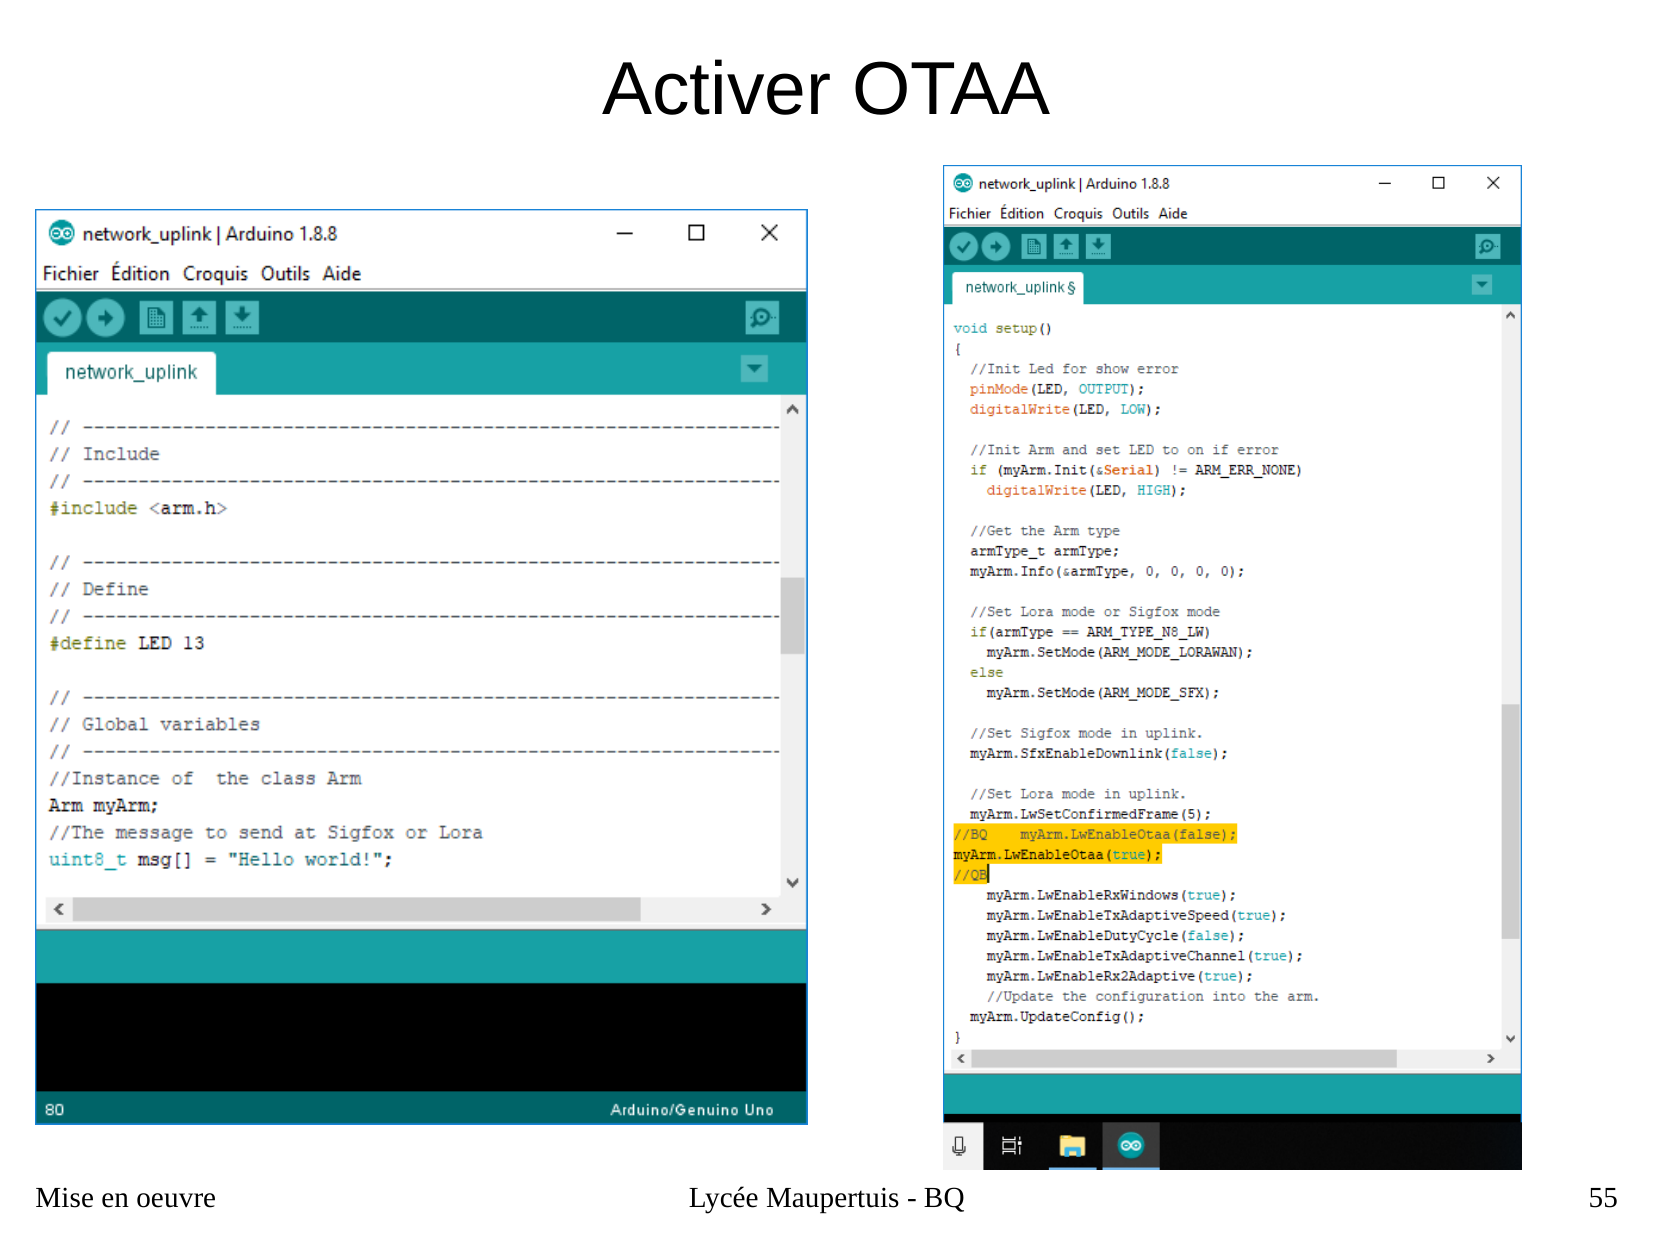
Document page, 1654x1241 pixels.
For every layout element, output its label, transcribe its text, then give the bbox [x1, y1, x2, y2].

picture [943, 165, 1522, 1170]
picture [35, 209, 808, 1126]
title Activer OTAA [35, 35, 1619, 142]
